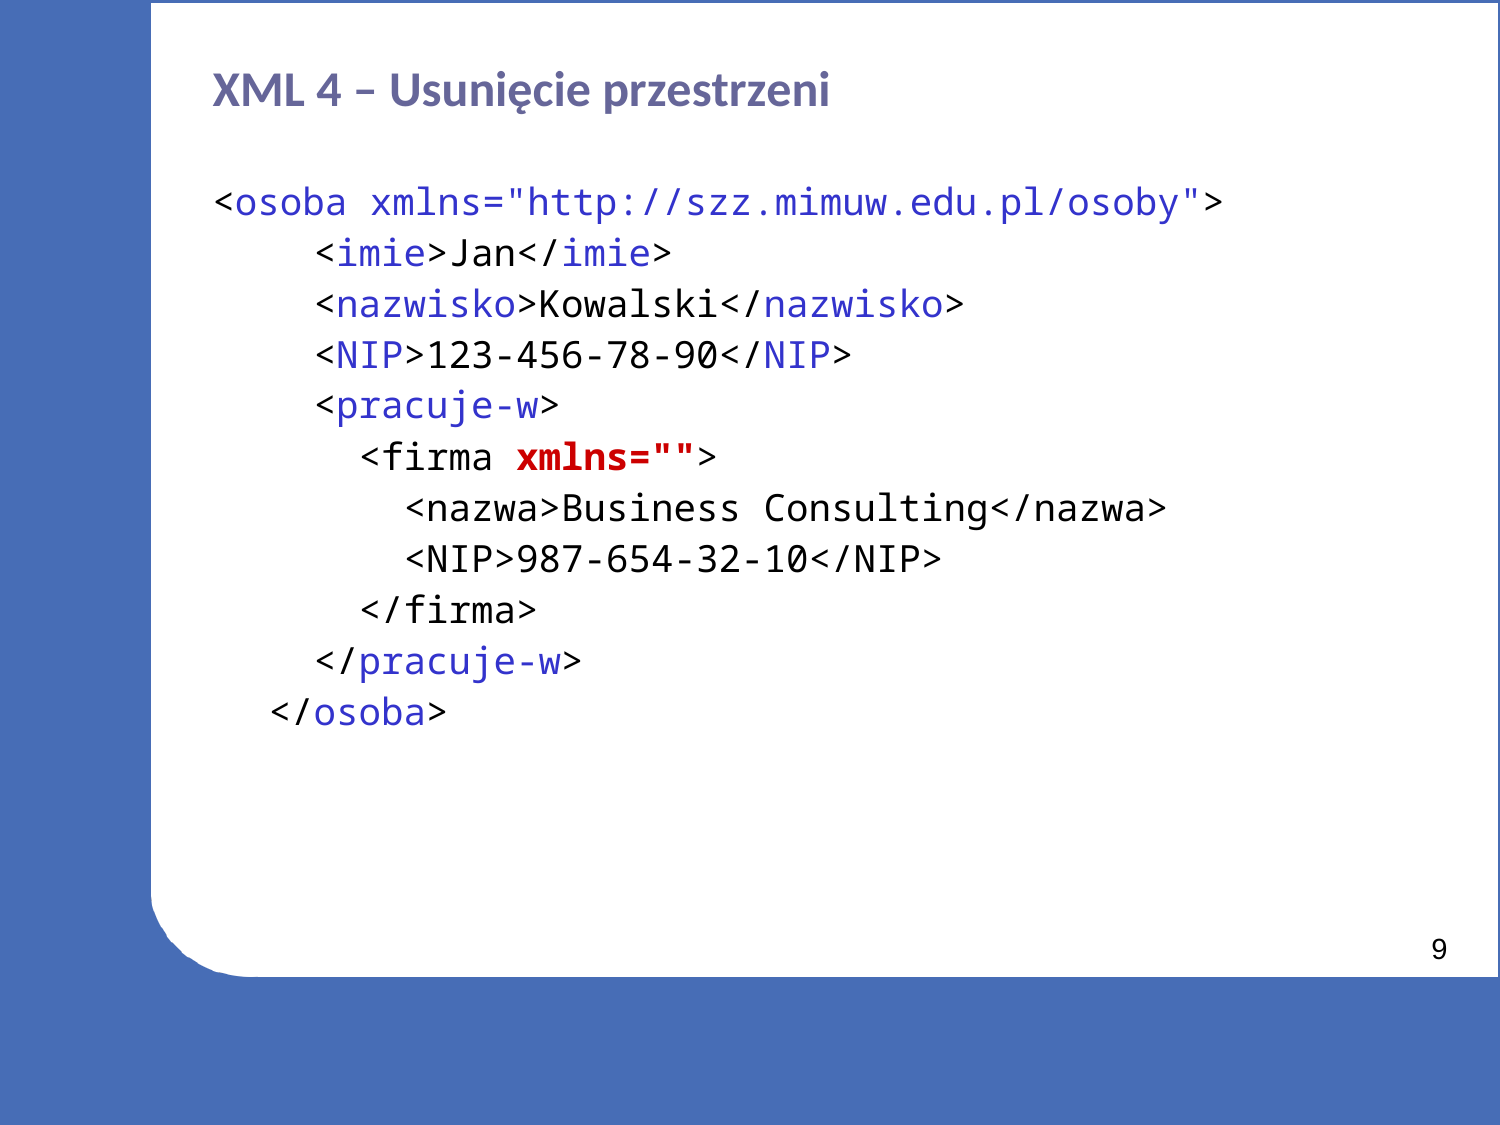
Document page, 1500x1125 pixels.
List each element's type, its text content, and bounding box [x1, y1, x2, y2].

title XML 4 – Usunięcie przestrzeni [212, 24, 1447, 164]
list <osoba xmlns="http://szz.mimuw.edu.pl/osoby"> <imie>Jan</imie> <nazwisko>Kowalski</nazwisko> <NIP>123-456-78-90</NIP> <pracuje-w> <firma xmlns=""> <nazwa>Business Consulting</nazwa> <NIP>987-654-32-10</NIP> </firma> </pracuje-w> </osoba> [212, 174, 1448, 911]
picture [0, 0, 1500, 1125]
